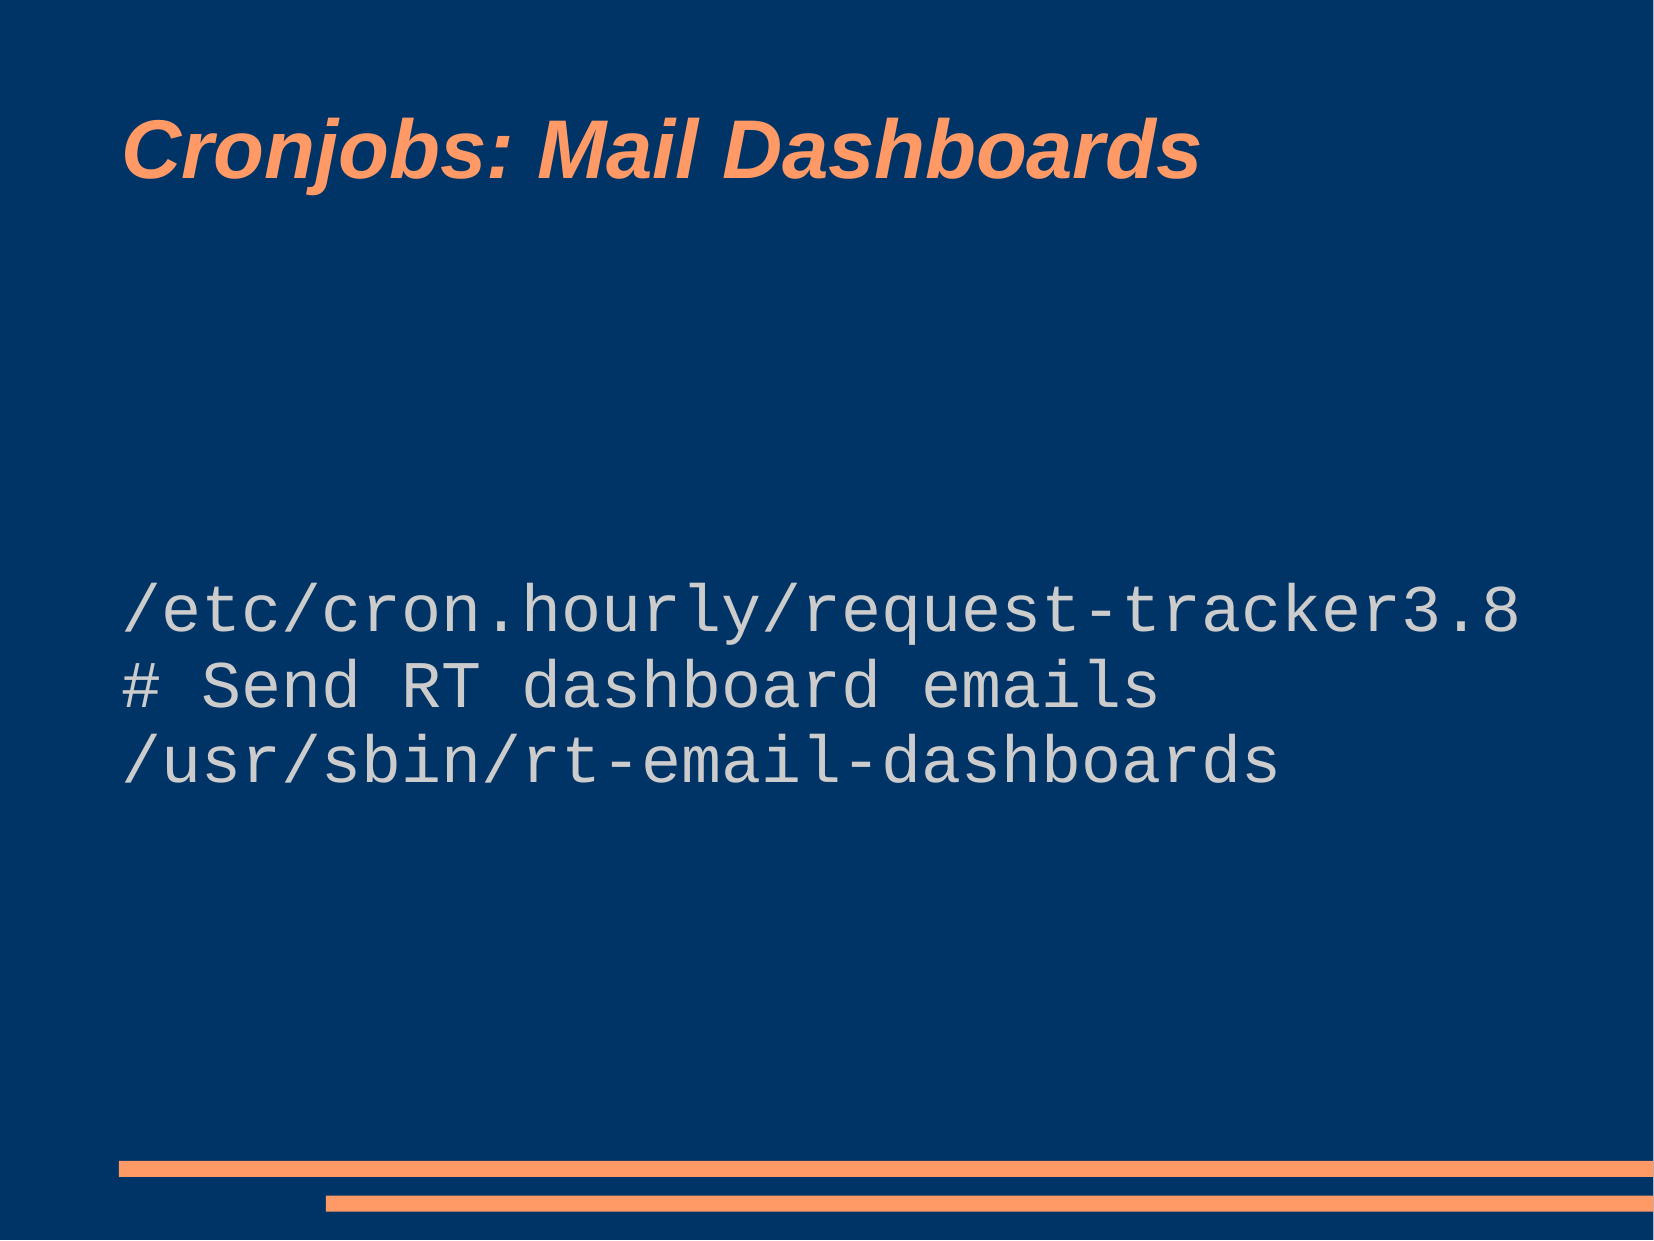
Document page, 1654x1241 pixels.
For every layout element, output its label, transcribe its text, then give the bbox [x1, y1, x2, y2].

title Cronjobs: Mail Dashboards [121, 53, 1534, 247]
subtitle /etc/cron.hourly/request-tracker3.8 # Send RT dashboard emails /usr/sbin/rt-email-dashboards [121, 329, 1561, 1125]
